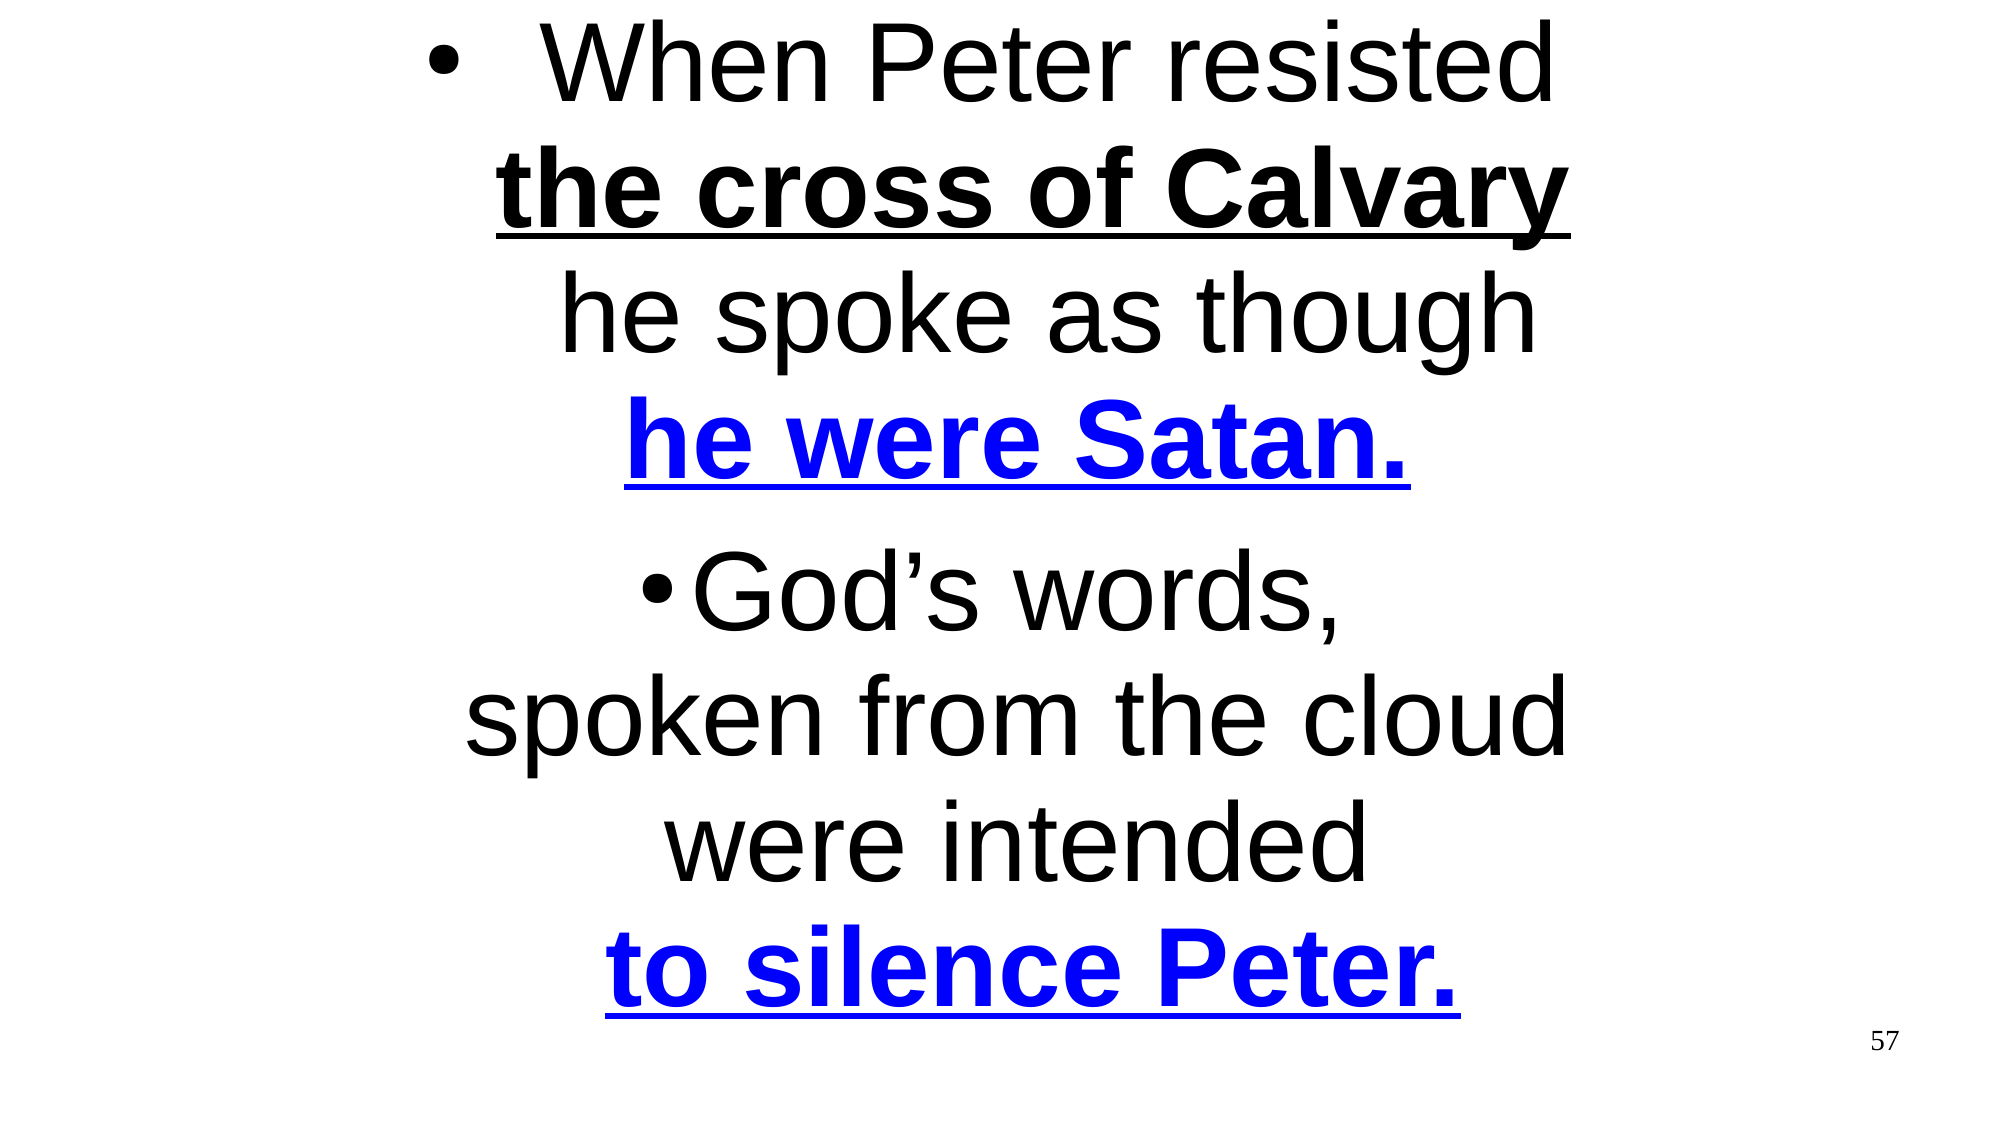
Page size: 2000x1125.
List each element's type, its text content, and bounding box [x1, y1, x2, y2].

list When Peter resisted the cross of Calvary he spoke as though he were Satan. God’s words, spoken from the cloud were intended to silence Peter. [0, 0, 1996, 1123]
